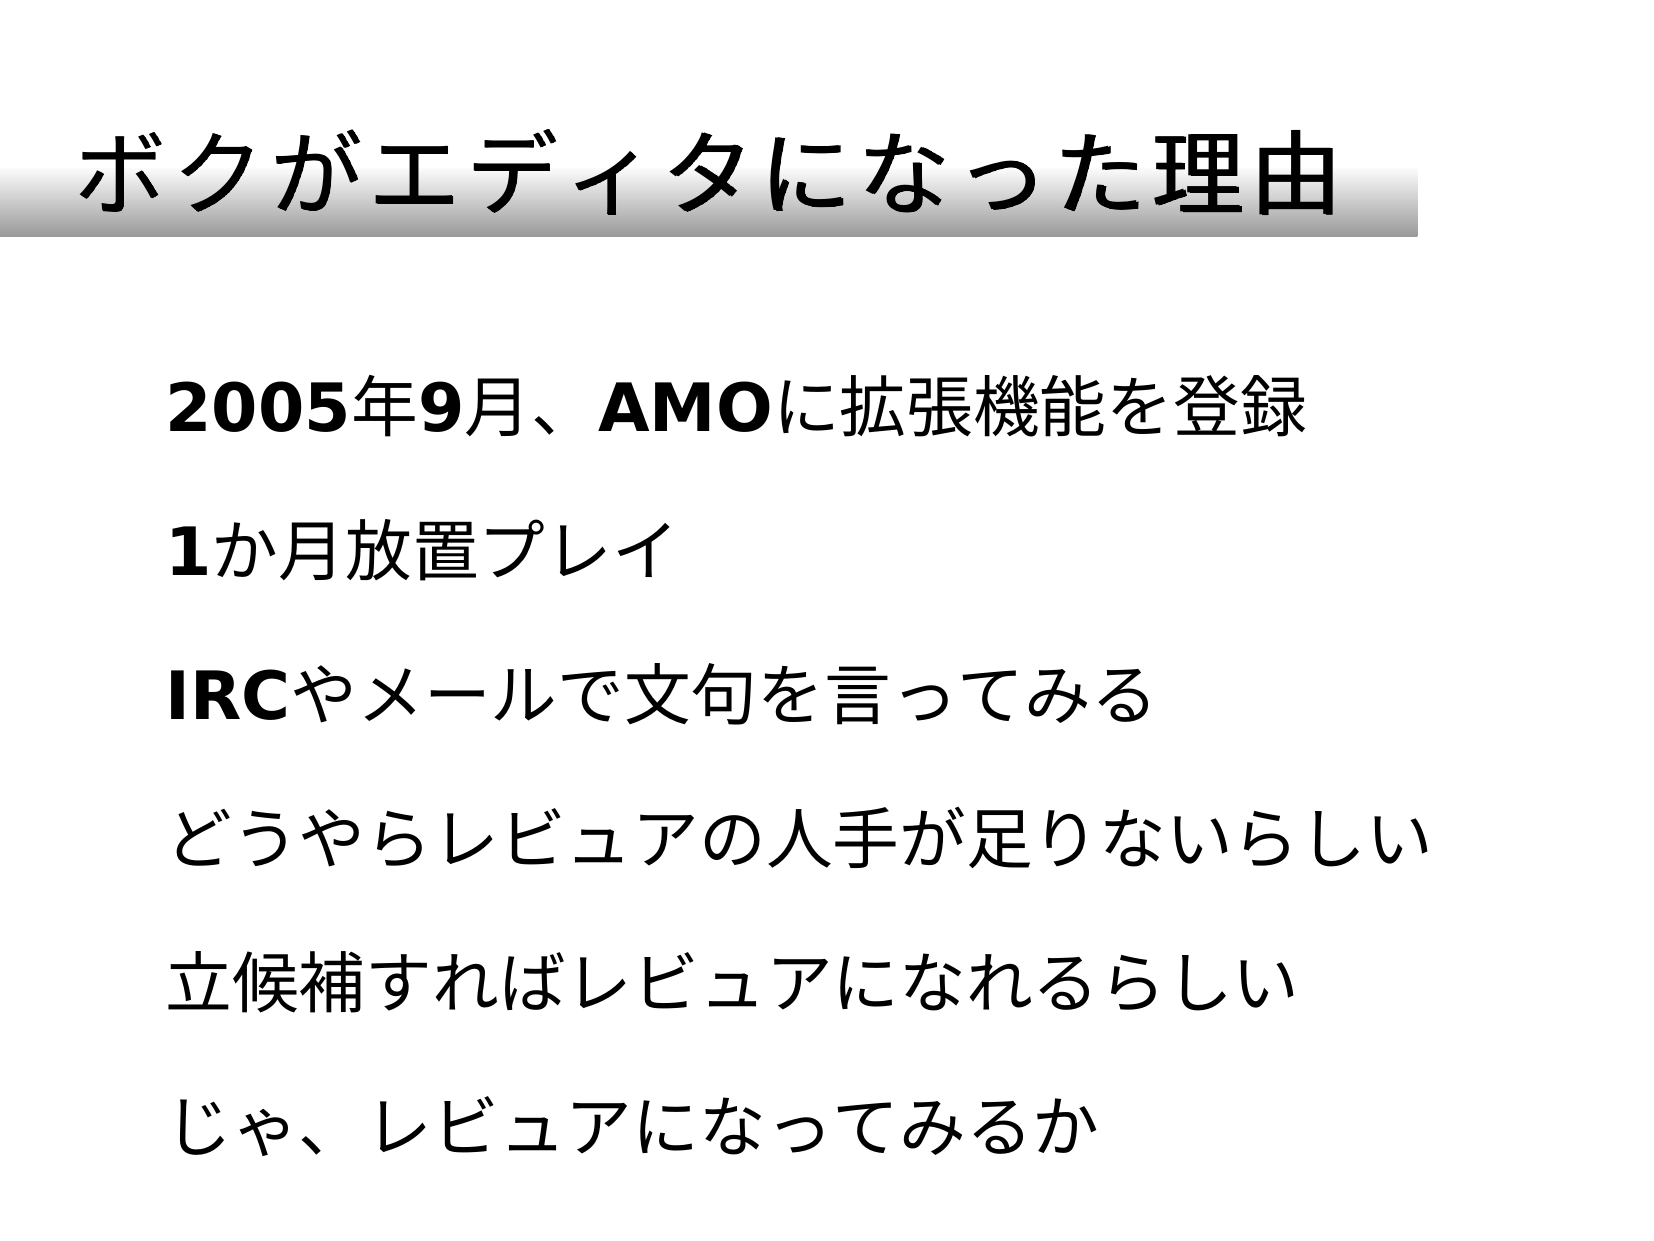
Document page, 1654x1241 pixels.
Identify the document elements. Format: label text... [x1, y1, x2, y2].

list 2005年9月、AMOに拡張機能を登録 1か月放置プレイ IRCやメールで文句を言ってみる どうやらレビュアの人手が足りないらしい 立候補すればレビュアになれるらしい じゃ、レビュアになってみるか [147, 354, 1506, 1109]
title ボクがエディタになった理由 [0, 97, 1418, 237]
